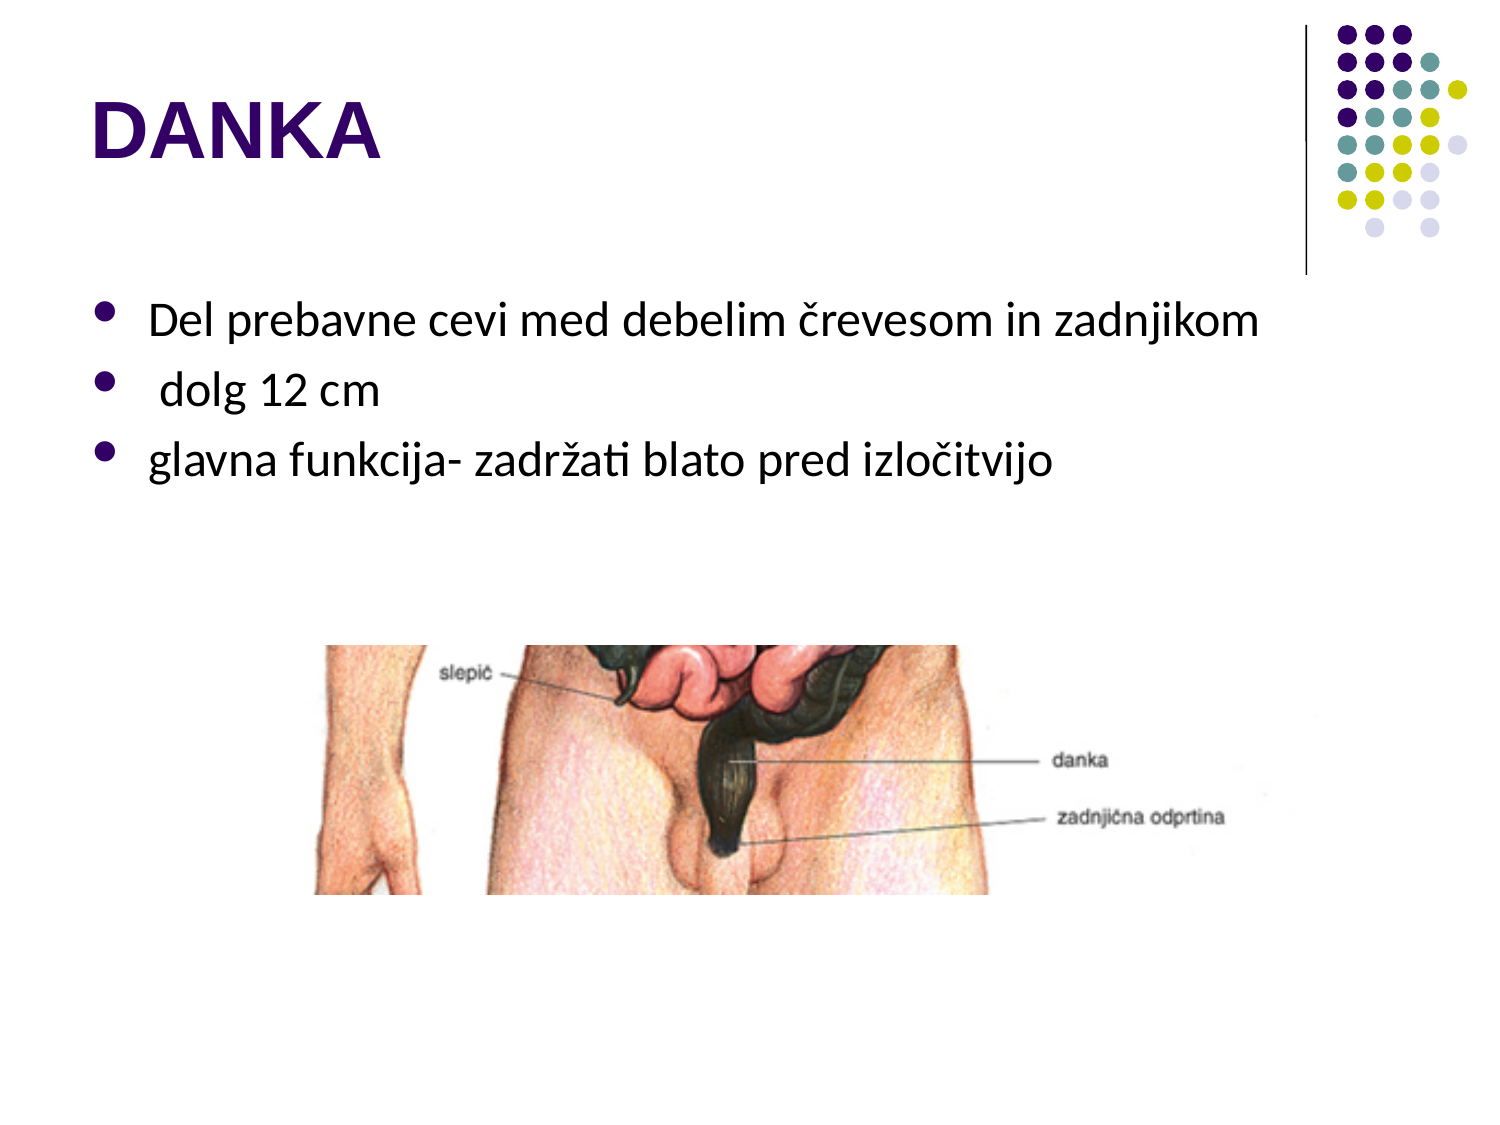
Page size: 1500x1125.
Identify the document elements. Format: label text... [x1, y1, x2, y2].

title DANKA [75, 20, 1313, 233]
picture [123, 645, 1415, 895]
list Del prebavne cevi med debelim črevesom in zadnjikom dolg 12 cm glavna funkcija- zadržati blato pred izločitvijo [76, 278, 1427, 1003]
